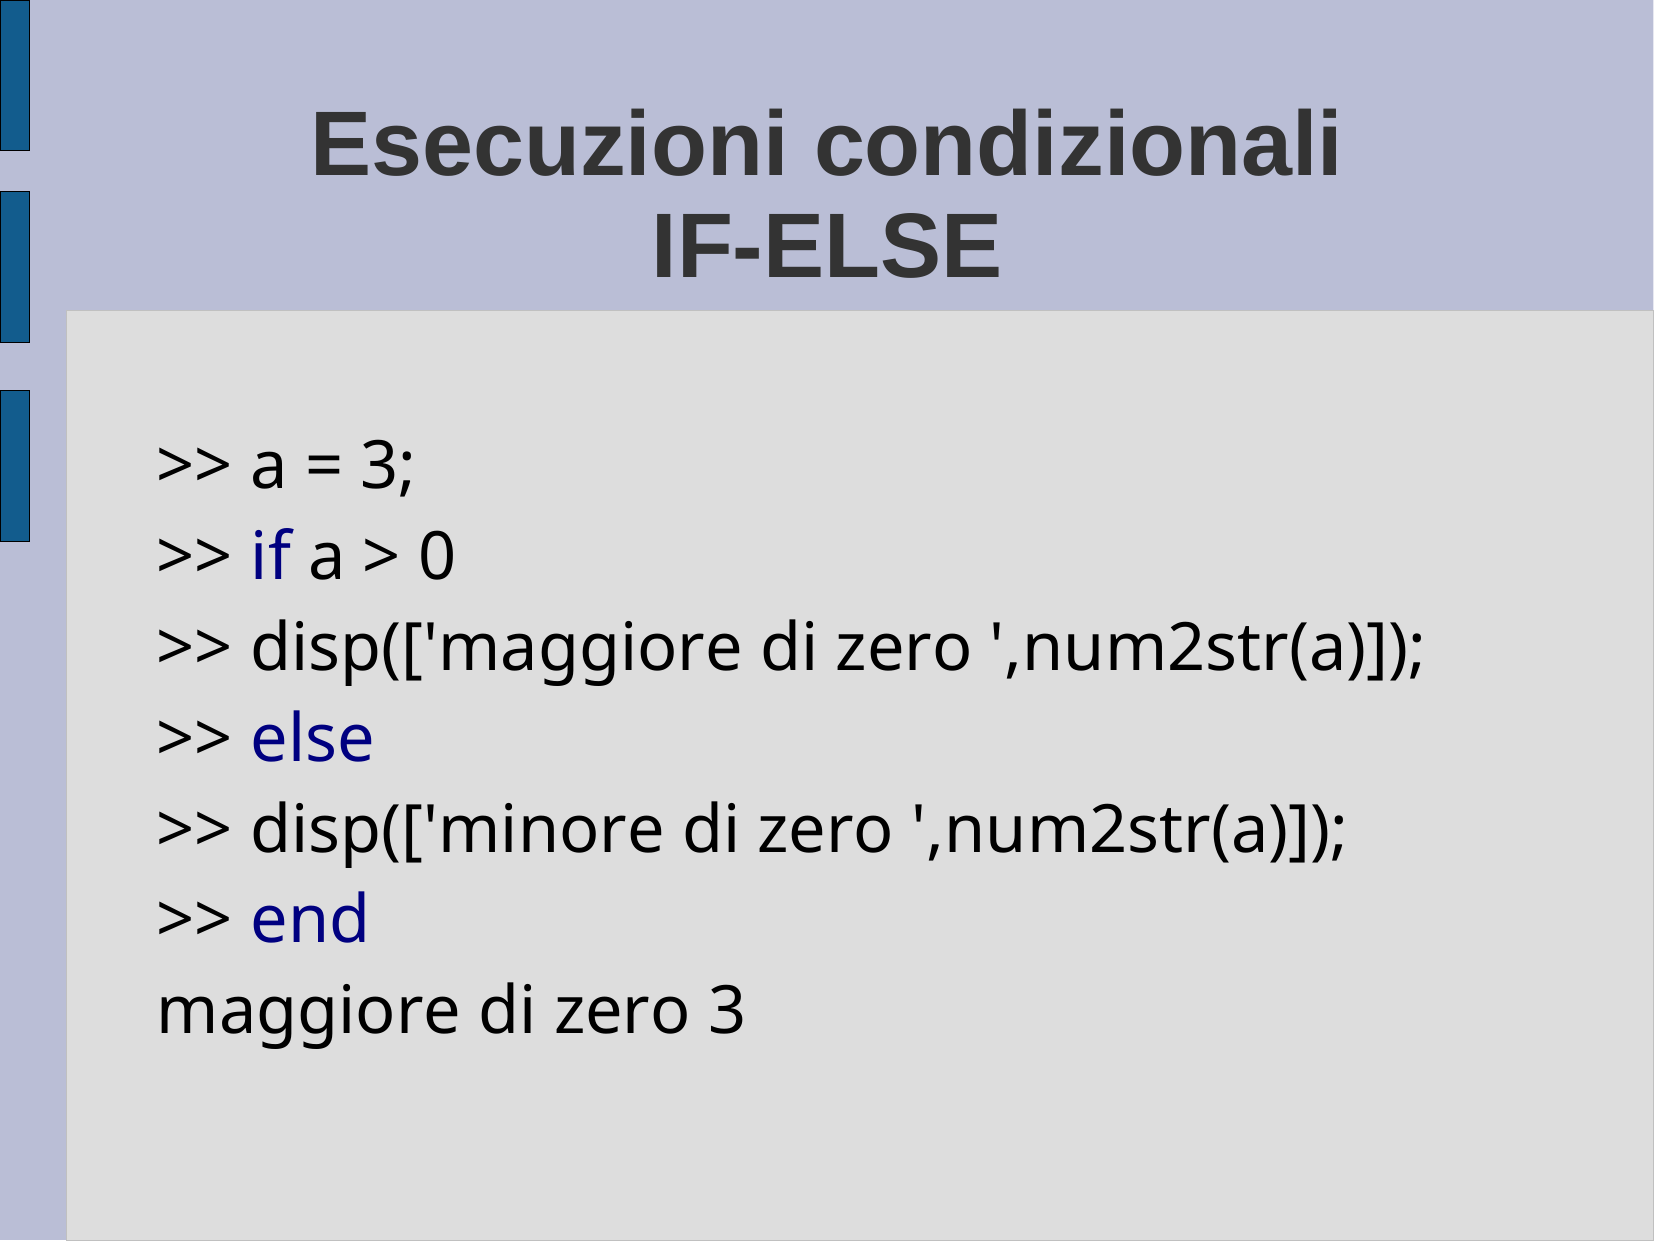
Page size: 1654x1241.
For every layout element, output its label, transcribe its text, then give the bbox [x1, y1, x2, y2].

title Esecuzioni condizionali IF-ELSE [121, 92, 1534, 298]
subtitle >> a = 3; >> if a > 0 >> disp(['maggiore di zero ',num2str(a)]); >> else >> disp(['minore di zero ',num2str(a)]); >> end maggiore di zero 3 [121, 352, 1625, 1119]
